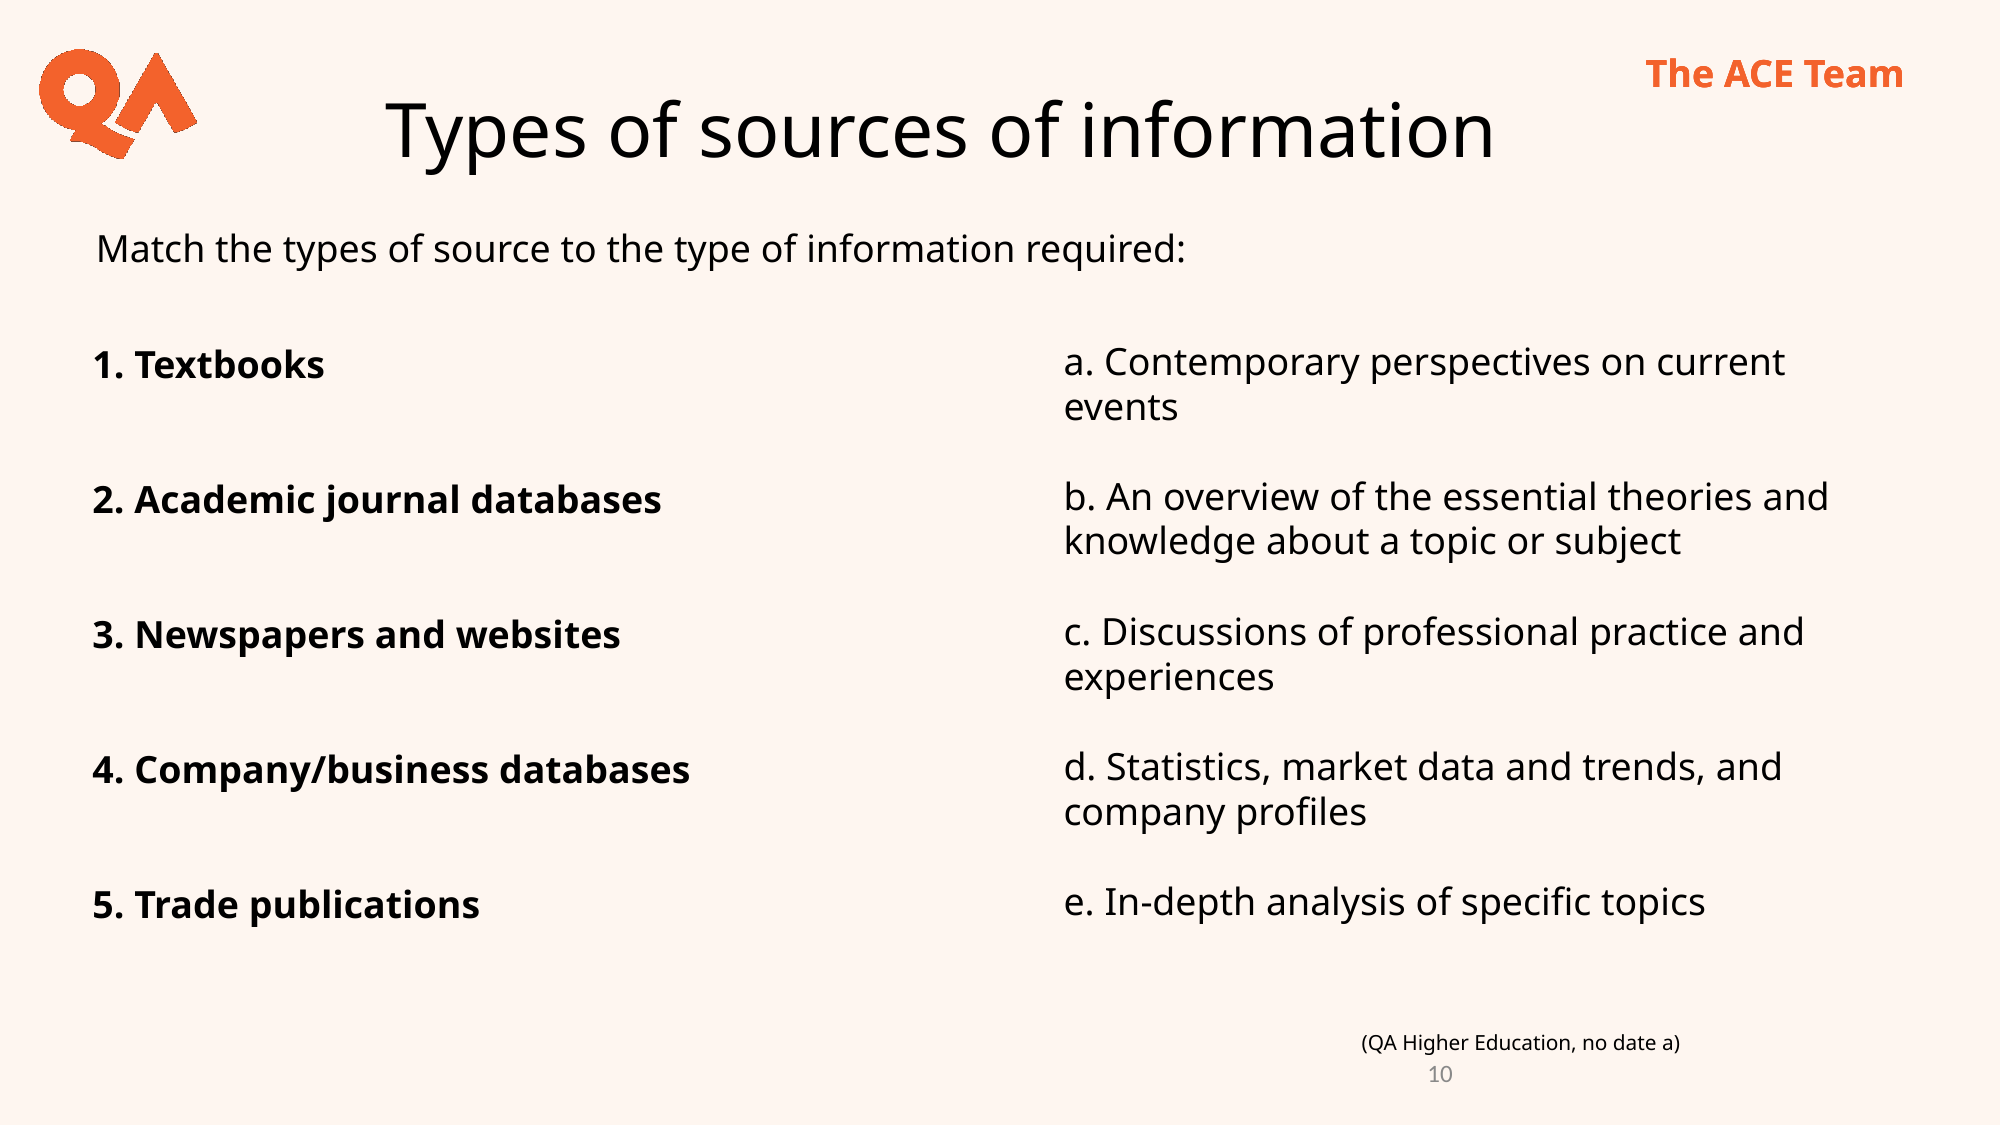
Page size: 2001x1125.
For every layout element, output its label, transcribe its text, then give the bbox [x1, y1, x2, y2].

text_box Types of sources of information [173, 0, 1711, 182]
text_box 1. Textbooks 2. Academic journal databases 3. Newspapers and websites 4. Company/business databases 5. Trade publications [77, 333, 892, 940]
text_box [1412, 1042, 1863, 1103]
text_box a. Contemporary perspectives on current events b. An overview of the essential theories and knowledge about a topic or subject c. Discussions of professional practice and experiences d. Statistics, market data and trends, and company profiles e. In-depth analysis of specific topics [1048, 329, 1863, 936]
text_box Match the types of source to the type of information required: [80, 217, 1934, 279]
text_box The ACE Team [1711, 43, 1920, 103]
picture [39, 49, 173, 159]
text_box (QA Higher Education, no date a) [1346, 1022, 1726, 1063]
